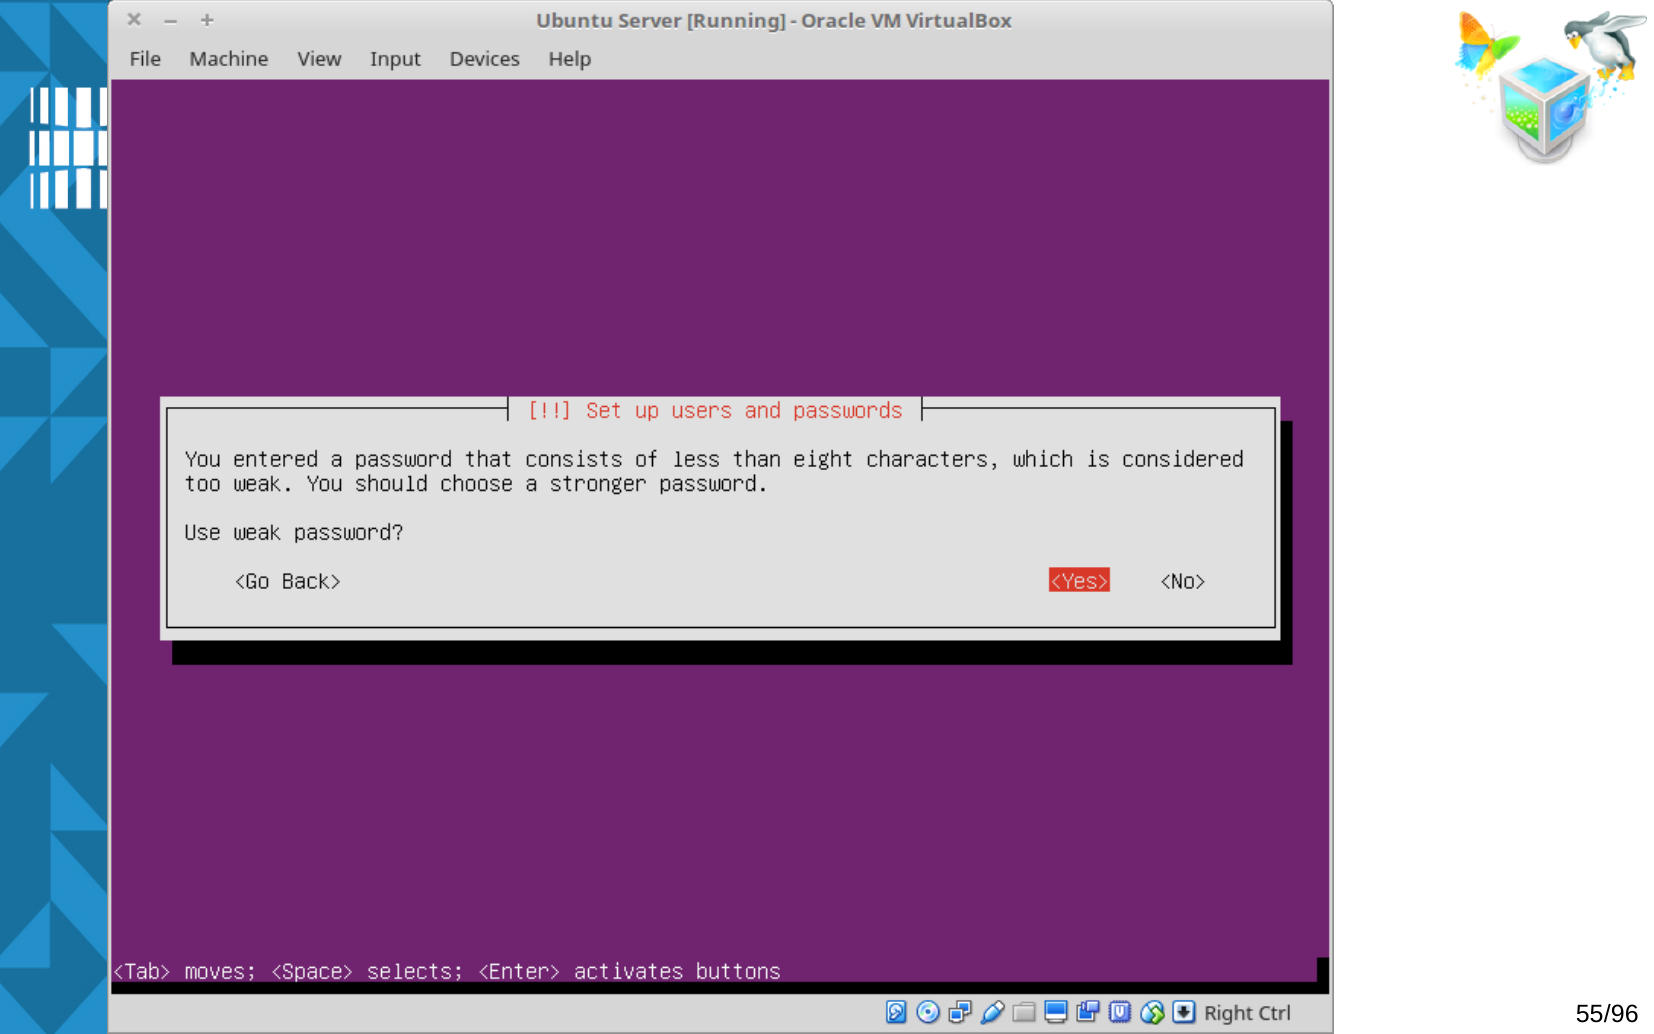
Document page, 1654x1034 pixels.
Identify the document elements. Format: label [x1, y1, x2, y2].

picture [1452, 7, 1653, 166]
picture [107, 0, 1334, 1034]
